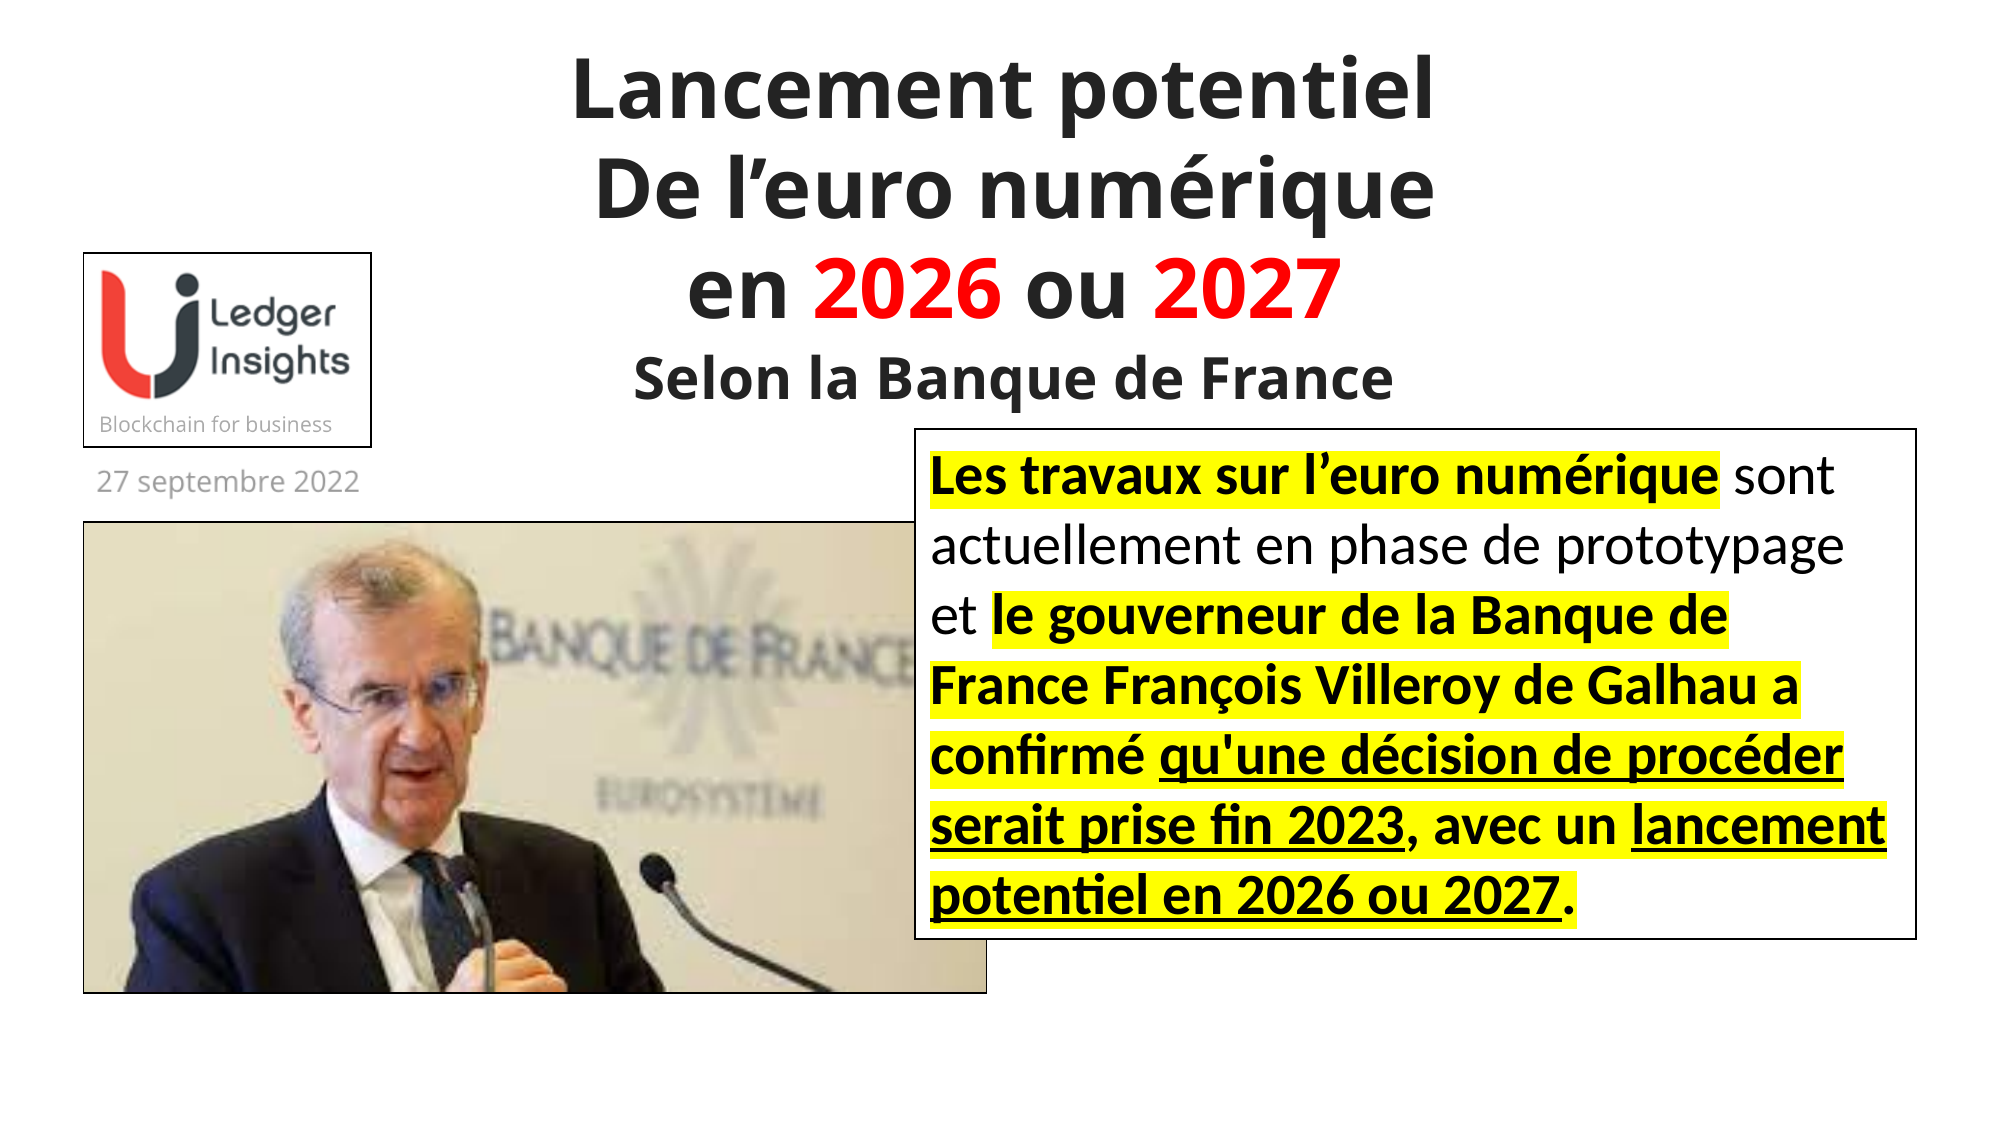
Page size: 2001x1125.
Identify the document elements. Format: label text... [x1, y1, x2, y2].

text_box Selon la Banque de France [467, 333, 1562, 420]
text_box Lancement potentiel De l’euro numérique en 2026 ou 2027 [86, 27, 1943, 346]
text_box Les travaux sur l’euro numérique sont actuellement en phase de prototypage et le gouverneur de la Banque de France François Villeroy de Galhau a confirmé qu'une décision de procéder serait prise fin 2023, avec un lancement potentiel en 2026 ou 2027. [915, 428, 1916, 939]
picture [84, 522, 986, 993]
picture [84, 253, 371, 447]
picture [84, 455, 368, 514]
